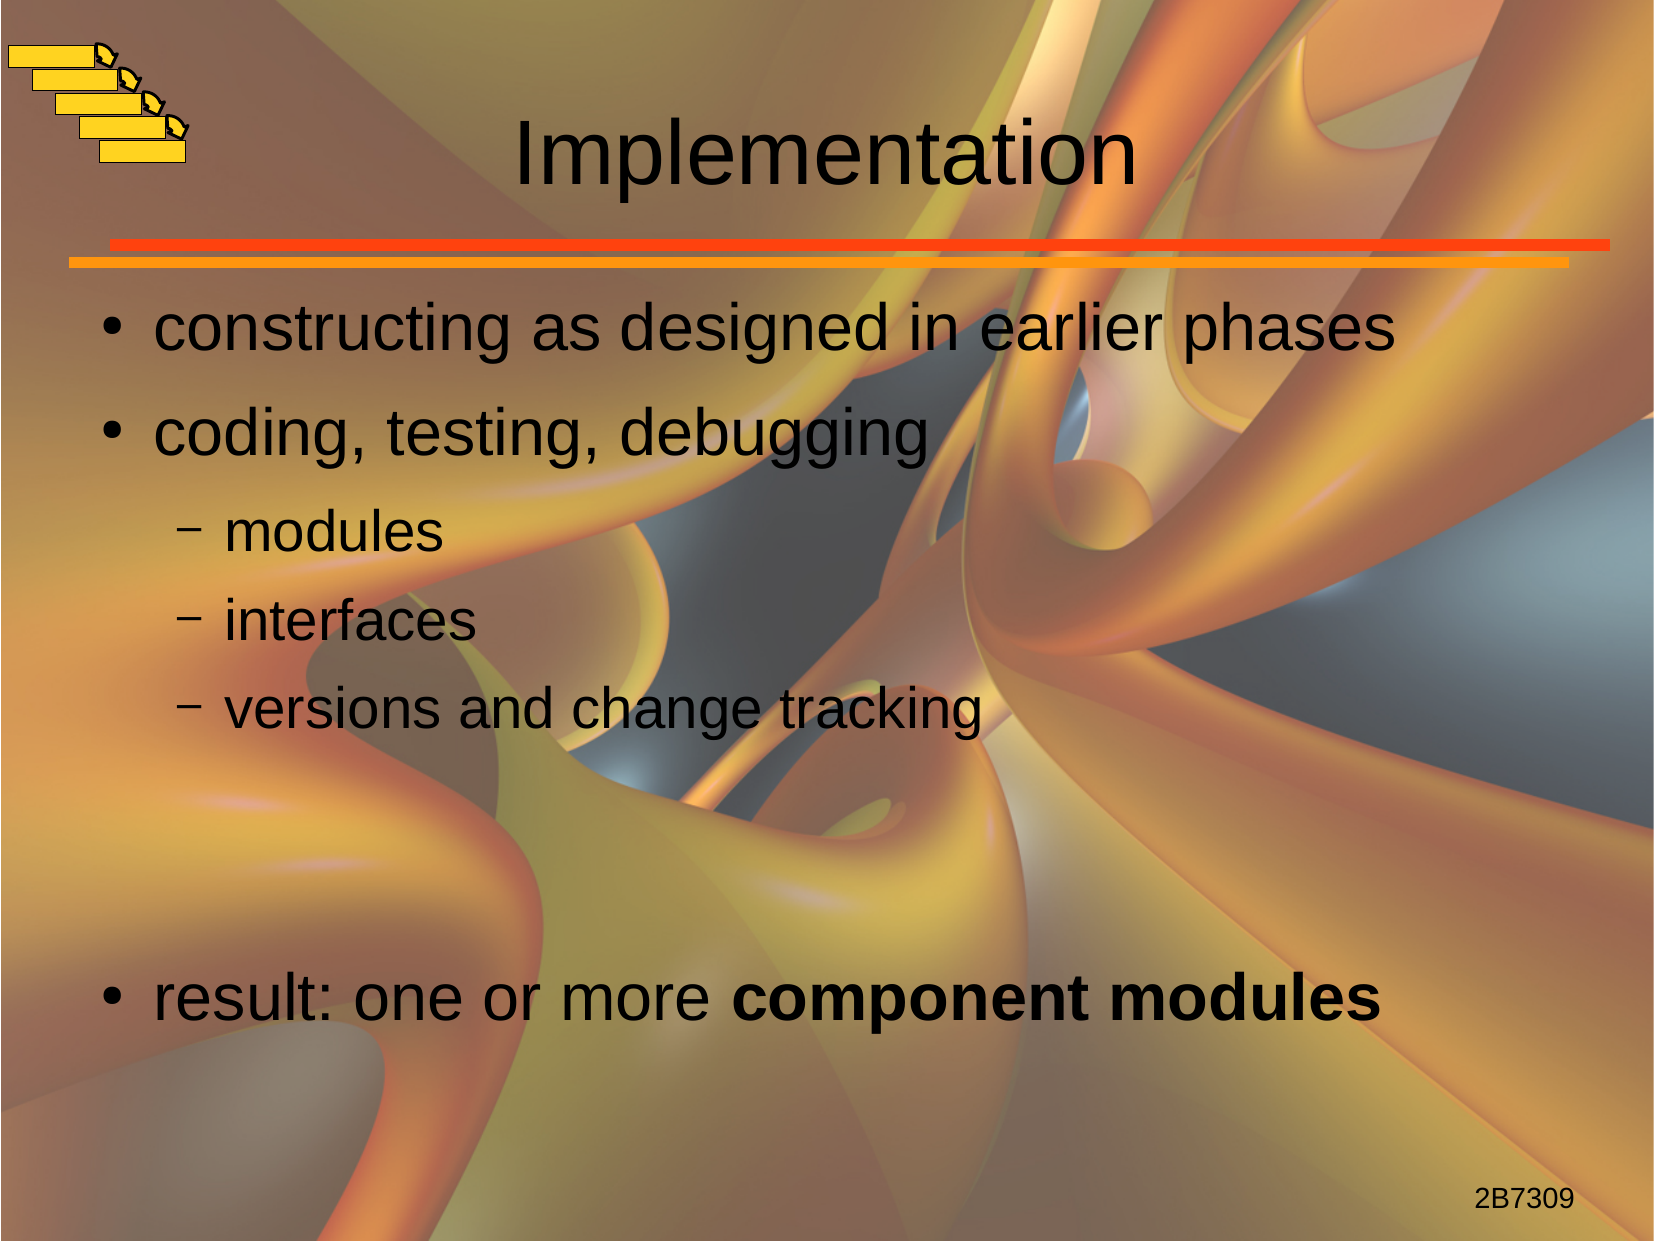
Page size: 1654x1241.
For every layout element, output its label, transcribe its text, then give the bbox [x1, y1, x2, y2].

text_box [79, 91, 189, 163]
text_box [119, 68, 141, 92]
text_box [55, 93, 142, 115]
text_box [8, 45, 95, 68]
text_box [96, 43, 118, 68]
title Implementation [82, 56, 1571, 250]
text_box [32, 69, 118, 91]
list constructing as designed in earlier phases coding, testing, debugging modules interfaces versions and change tracking result: one or more component modules [82, 290, 1571, 1108]
